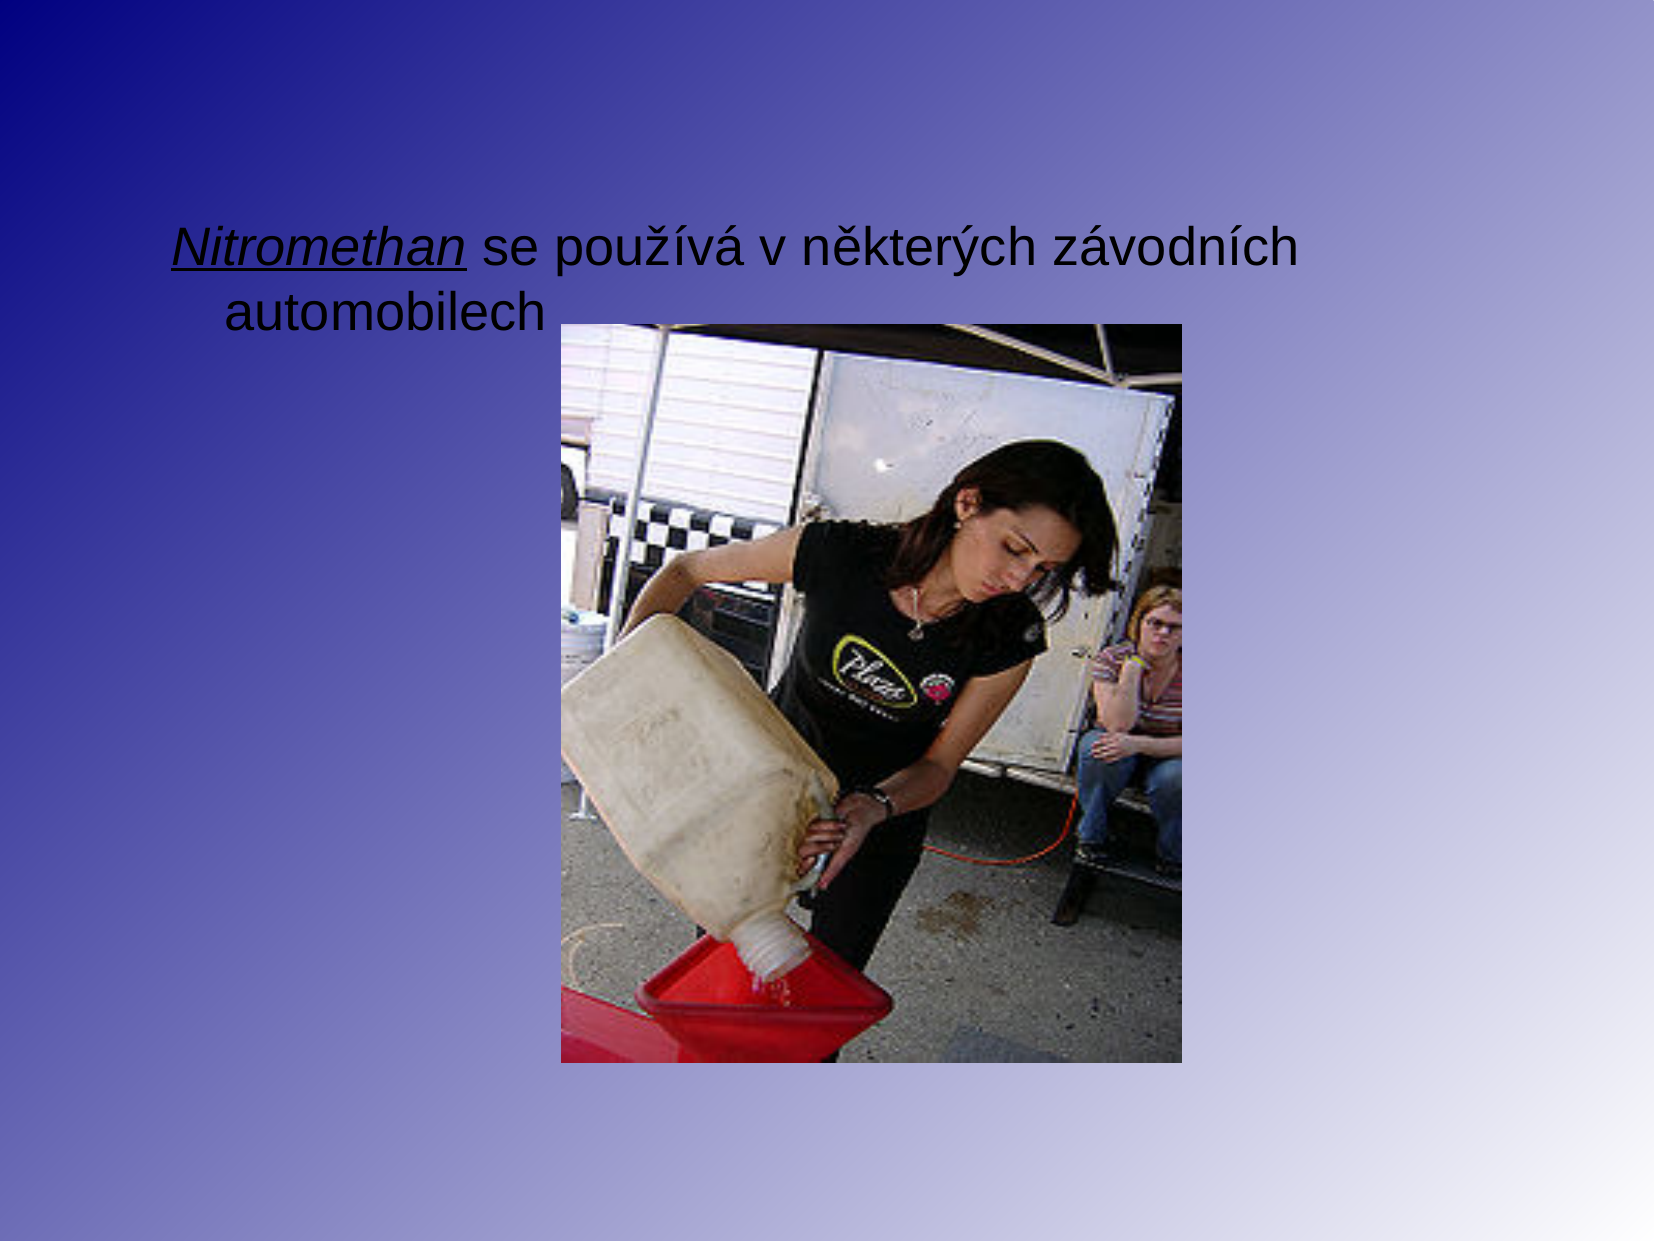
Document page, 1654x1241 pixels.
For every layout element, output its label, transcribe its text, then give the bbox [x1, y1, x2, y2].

list Nitromethan se používá v některých závodních automobilech [82, 210, 1571, 1030]
picture [561, 324, 1182, 1063]
